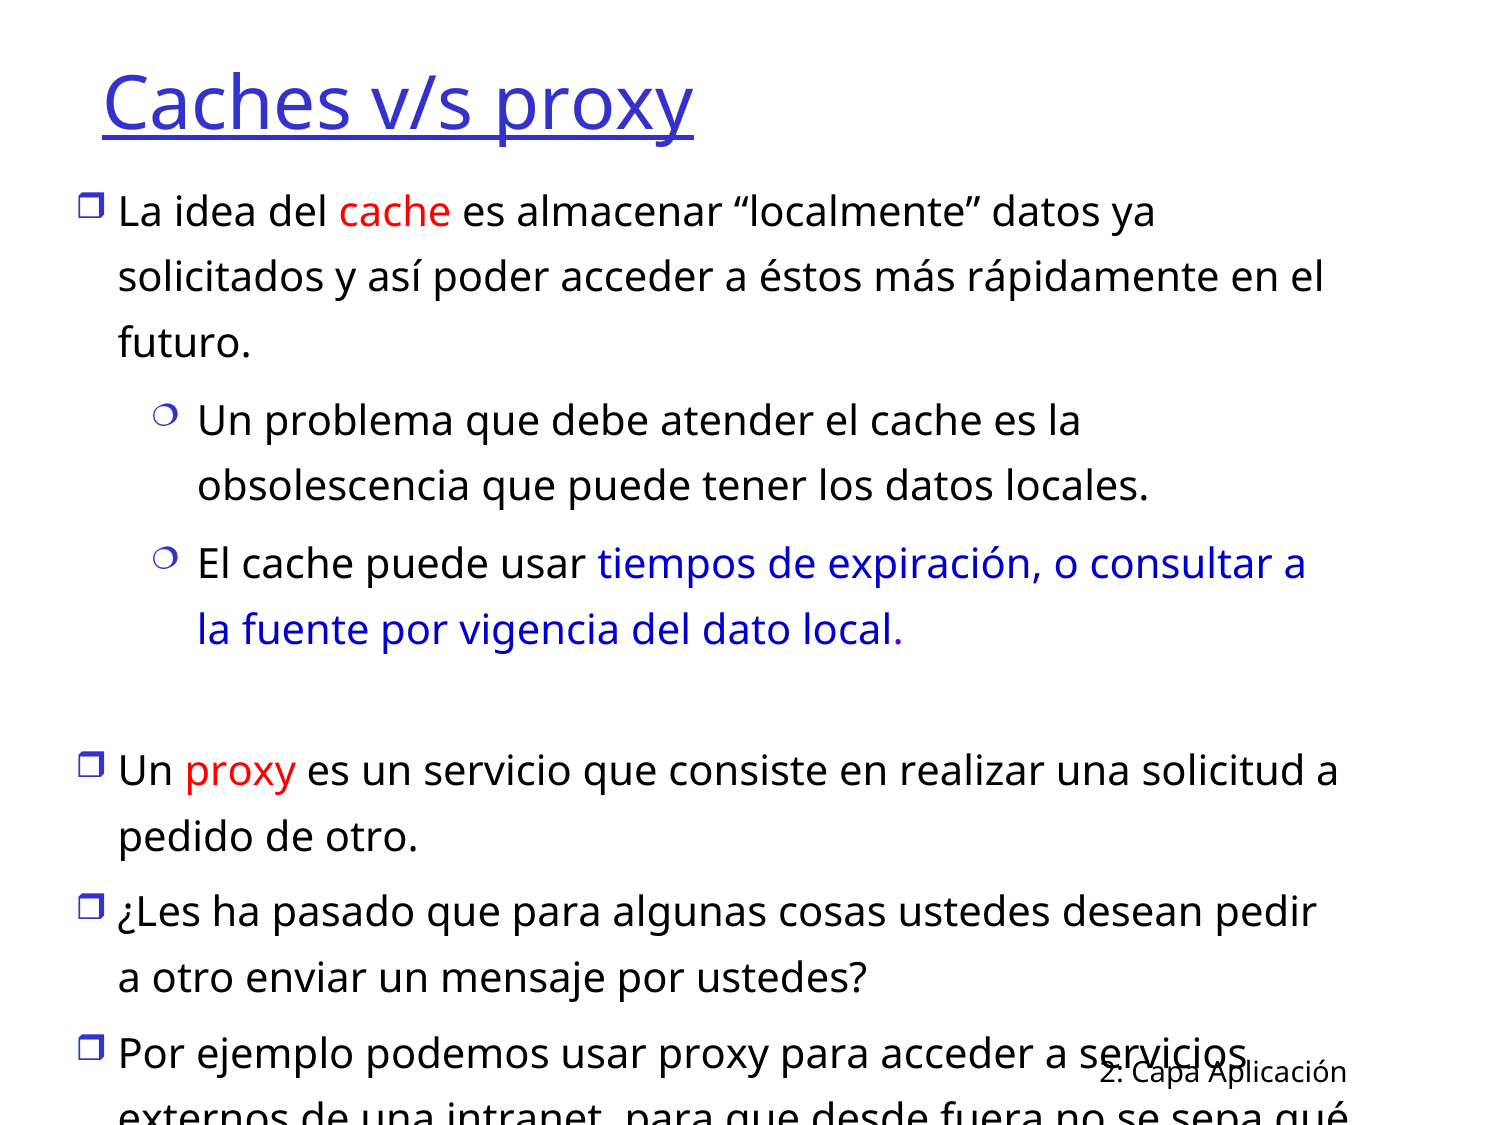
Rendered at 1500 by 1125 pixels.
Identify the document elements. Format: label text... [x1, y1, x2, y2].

title Caches v/s proxy [87, 15, 1362, 188]
list La idea del cache es almacenar “localmente” datos ya solicitados y así poder acceder a éstos más rápidamente en el futuro. Un problema que debe atender el cache es la obsolescencia que puede tener los datos locales. El cache puede usar tiempos de expiración, o consultar a la fuente por vigencia del dato local. Un proxy es un servicio que consiste en realizar una solicitud a pedido de otro. ¿Les ha pasado que para algunas cosas ustedes desean pedir a otro enviar un mensaje por ustedes? Por ejemplo podemos usar proxy para acceder a servicios externos de una intranet, para que desde fuera no se sepa qué computadores hay dentro. Los servidores verán un mismo origen para todas las consultas de la intranet. Es muy conveniente instalar un cache en un proxy. [75, 173, 1351, 1008]
